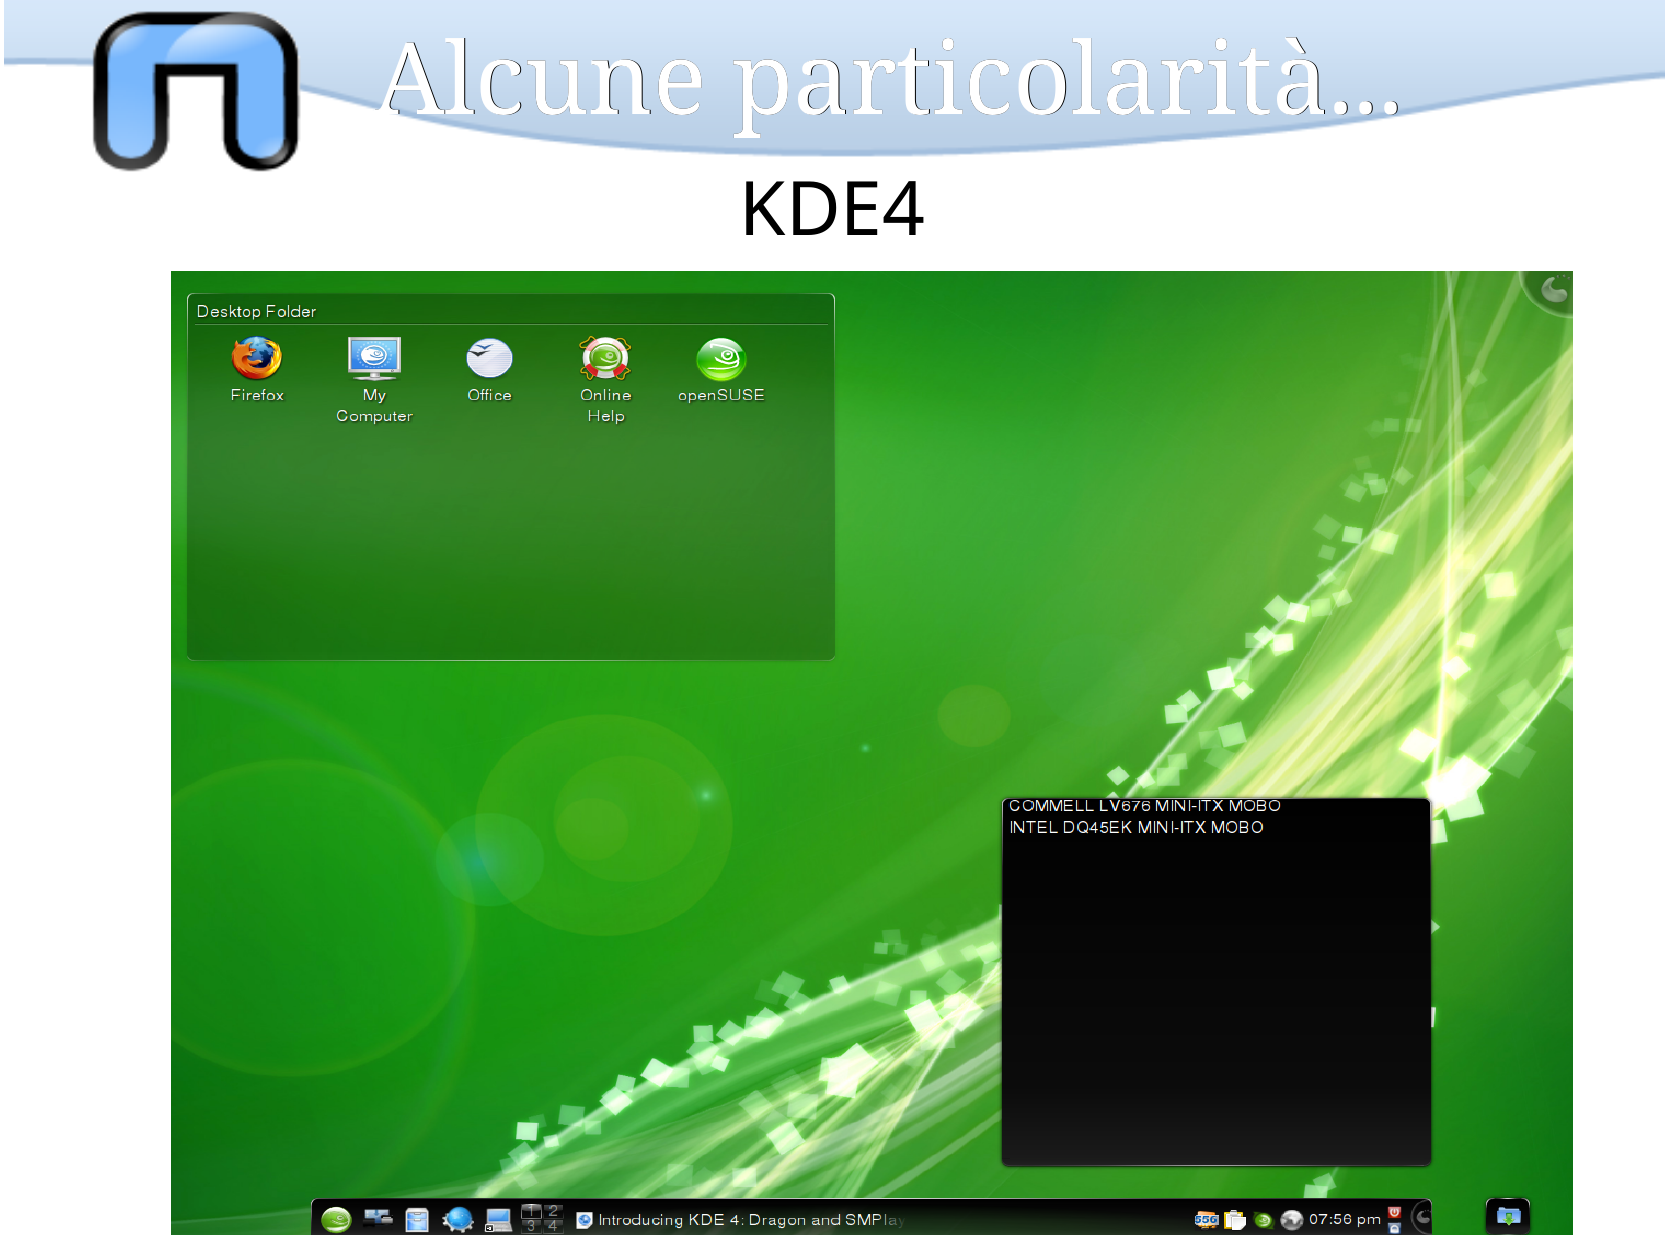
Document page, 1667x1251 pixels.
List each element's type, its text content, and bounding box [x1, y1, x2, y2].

picture [0, 0, 1667, 1251]
title KDE4 [161, 90, 1504, 323]
text_box Alcune particolarità... [359, 0, 1468, 143]
